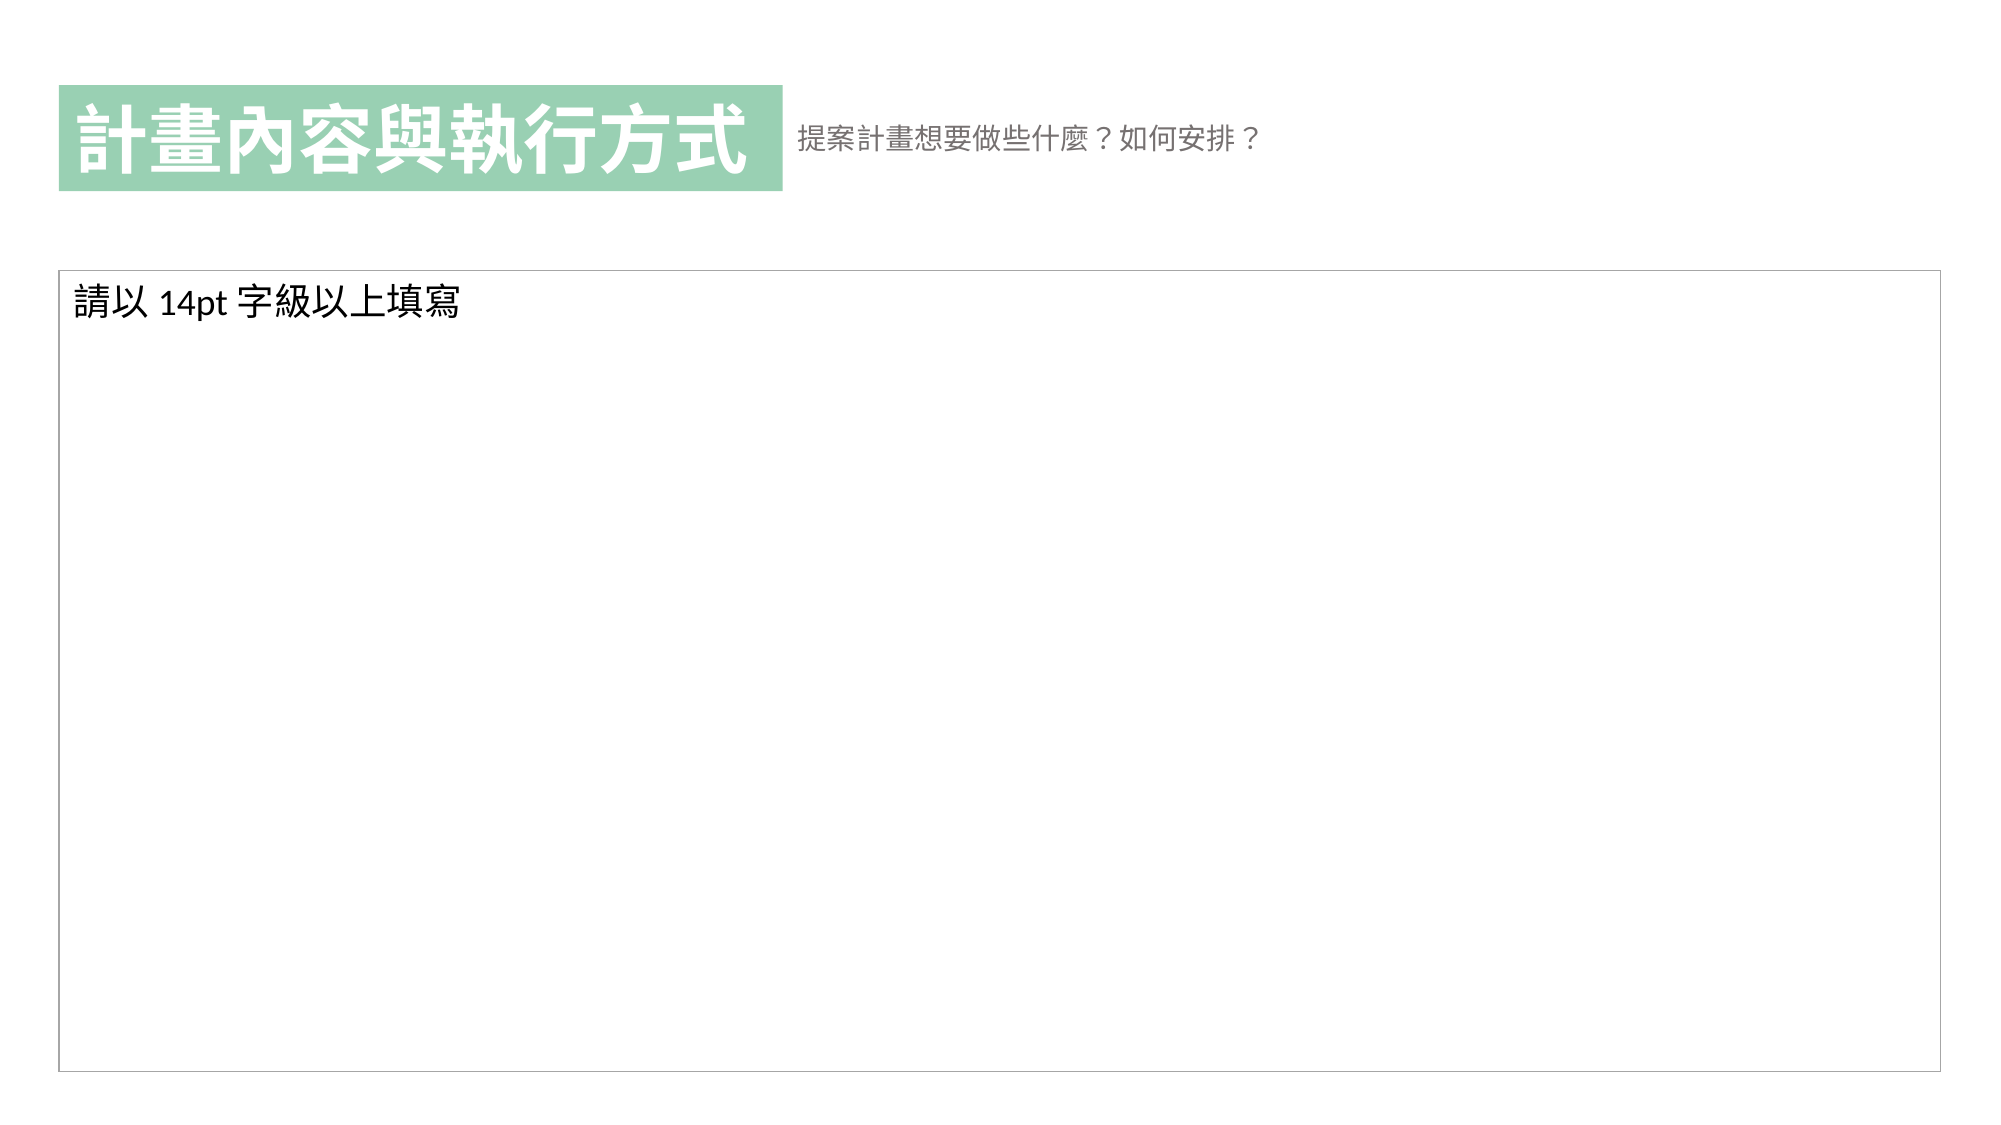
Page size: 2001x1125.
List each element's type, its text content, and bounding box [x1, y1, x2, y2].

text_box 計畫內容與執行方式 [58, 85, 783, 192]
text_box 提案計畫想要做些什麼？如何安排？ [782, 112, 1374, 163]
text_box 請以14pt字級以上填寫 [58, 270, 1941, 1072]
